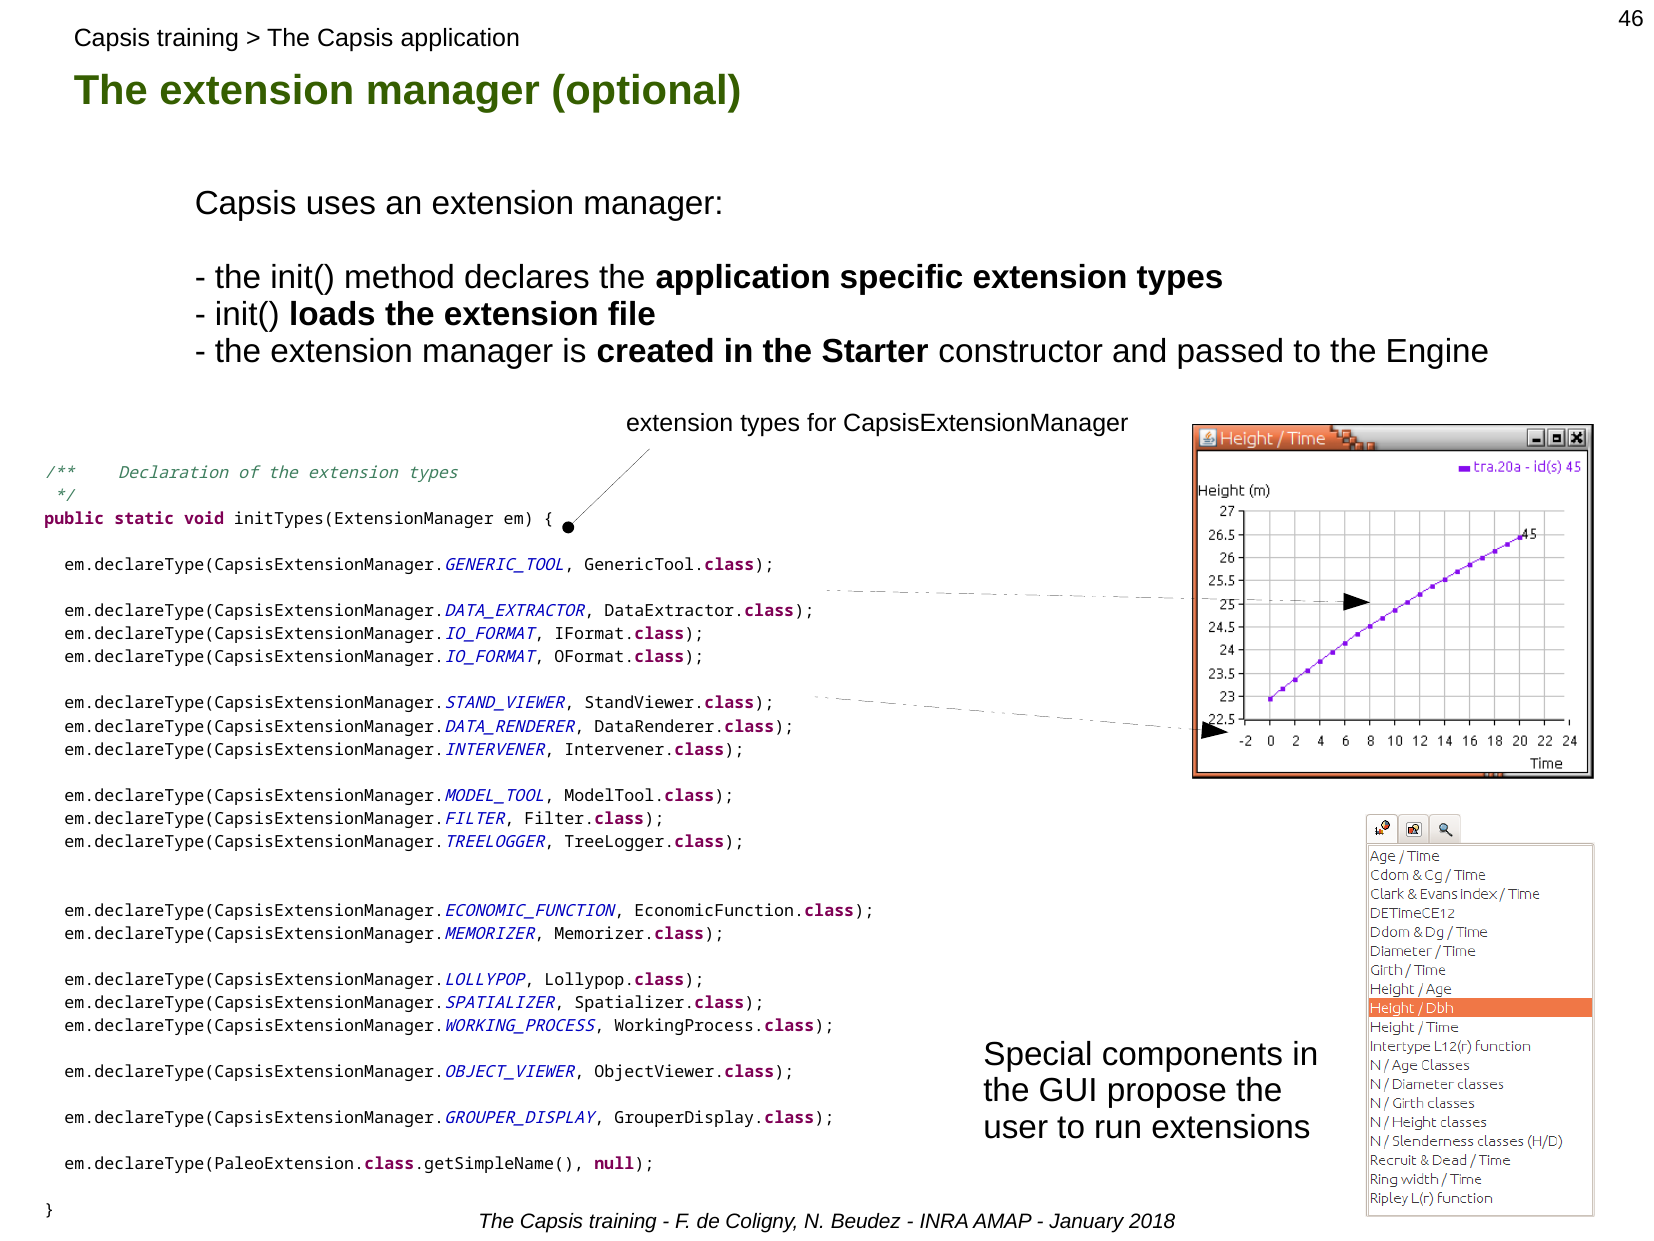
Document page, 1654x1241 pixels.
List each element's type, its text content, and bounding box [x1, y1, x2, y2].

text_box Special components in the GUI propose the user to run extensions [968, 1027, 1347, 1193]
text_box The extension manager (optional) [59, 59, 1344, 121]
picture [1191, 424, 1595, 780]
text_box Capsis uses an extension manager: - the init() method declares the application specific extension types - init() loads the extension file - the extension manager is created in the Starter constructor and passed to the Engine [180, 177, 1636, 380]
text_box Capsis training > The Capsis application [59, 16, 1004, 59]
text_box extension types for CapsisExtensionManager [611, 401, 1182, 445]
picture [1365, 814, 1595, 1202]
text_box The Capsis training - F. de Coligny, N. Beudez - INRA AMAP - January 2018 [0, 1202, 1654, 1241]
text_box /** Declaration of the extension types */ public static void initTypes(ExtensionManager em) { em.declareType(CapsisExtensionManager.GENERIC_TOOL, GenericTool.class); em.declareType(CapsisExtensionManager.DATA_EXTRACTOR, DataExtractor.class); em.declareType(CapsisExtensionManager.IO_FORMAT, IFormat.class); em.declareType(CapsisExtensionManager.IO_FORMAT, OFormat.class); em.declareType(CapsisExtensionManager.STAND_VIEWER, StandViewer.class); em.declareType(CapsisExtensionManager.DATA_RENDERER, DataRenderer.class); em.declareType(CapsisExtensionManager.INTERVENER, Intervener.class); em.declareType(CapsisExtensionManager.MODEL_TOOL, ModelTool.class); em.declareType(CapsisExtensionManager.FILTER, Filter.class); em.declareType(CapsisExtensionManager.TREELOGGER, TreeLogger.class); em.declareType(CapsisExtensionManager.ECONOMIC_FUNCTION, EconomicFunction.class); em.declareType(CapsisExtensionManager.MEMORIZER, Memorizer.class); em.declareType(CapsisExtensionManager.LOLLYPOP, Lollypop.class); em.declareType(CapsisExtensionManager.SPATIALIZER, Spatializer.class); em.declareType(CapsisExtensionManager.WORKING_PROCESS, WorkingProcess.class); em.declareType(CapsisExtensionManager.OBJECT_VIEWER, ObjectViewer.class); em.declareType(CapsisExtensionManager.GROUPER_DISPLAY, GrouperDisplay.class); em.declareType(PaleoExtension.class.getSimpleName(), null); } [29, 453, 969, 1134]
